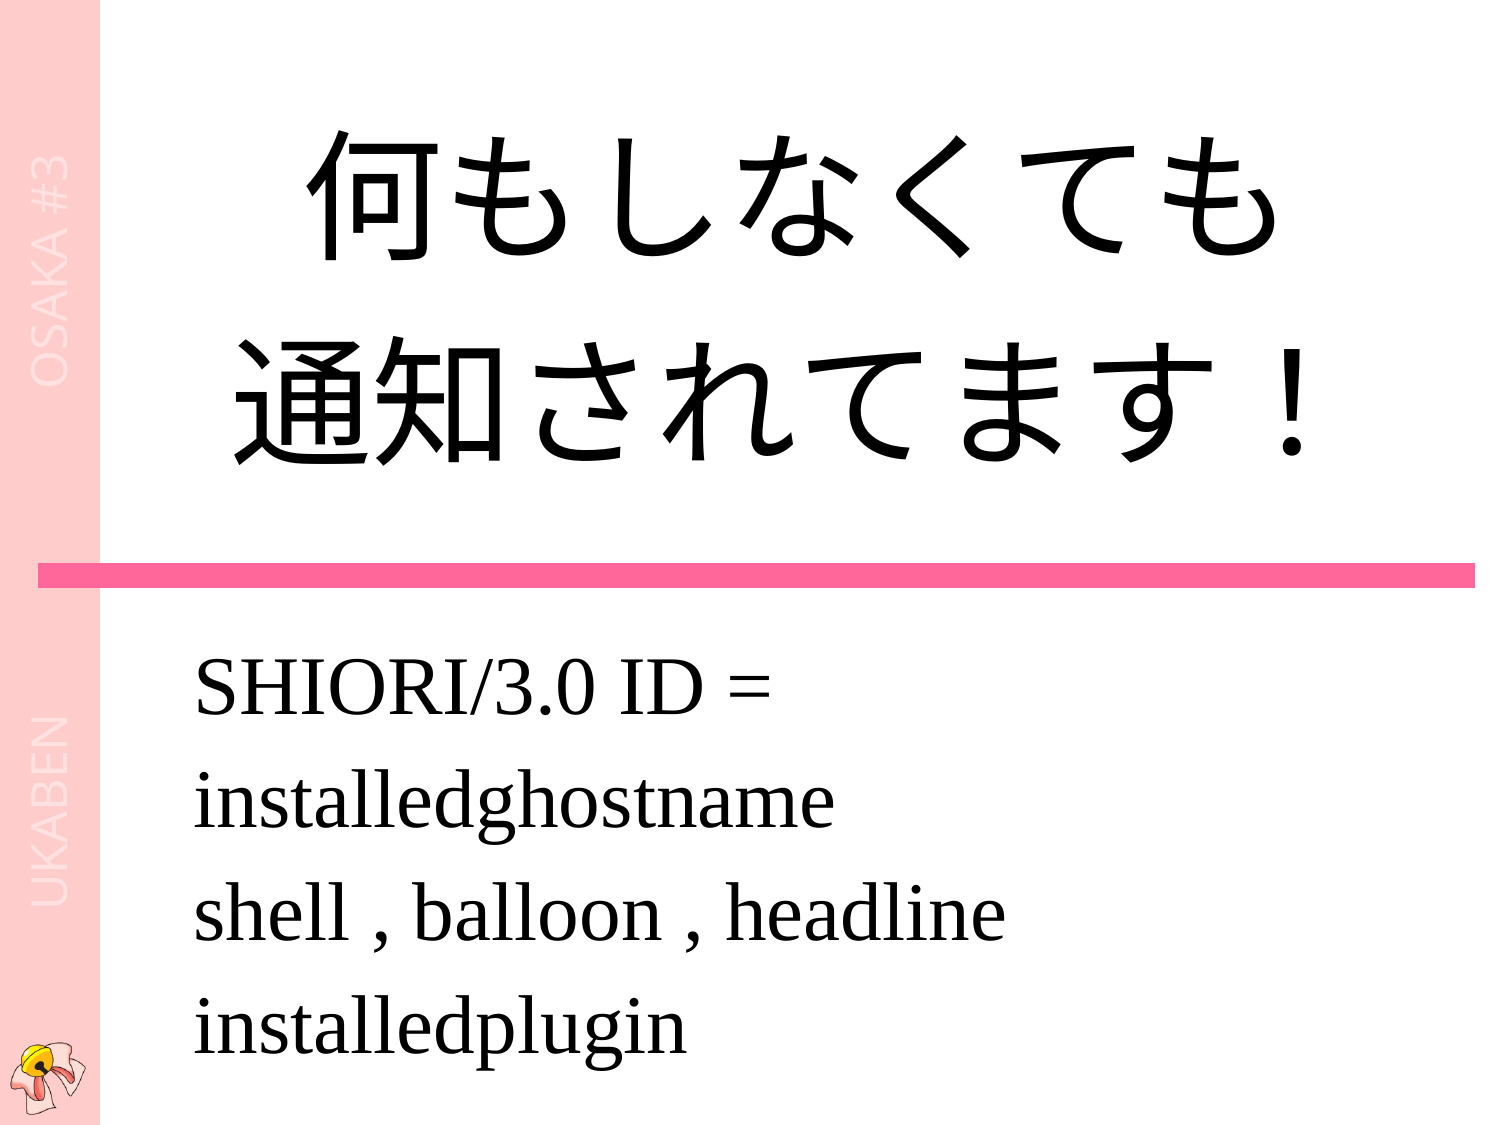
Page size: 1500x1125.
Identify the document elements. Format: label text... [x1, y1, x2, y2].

subtitle SHIORI/3.0 ID = installedghostname shell , balloon , headline installedplugin [118, 620, 1477, 1093]
title 何もしなくても 通知されてます！ [118, 50, 1477, 532]
picture [10, 1042, 86, 1115]
